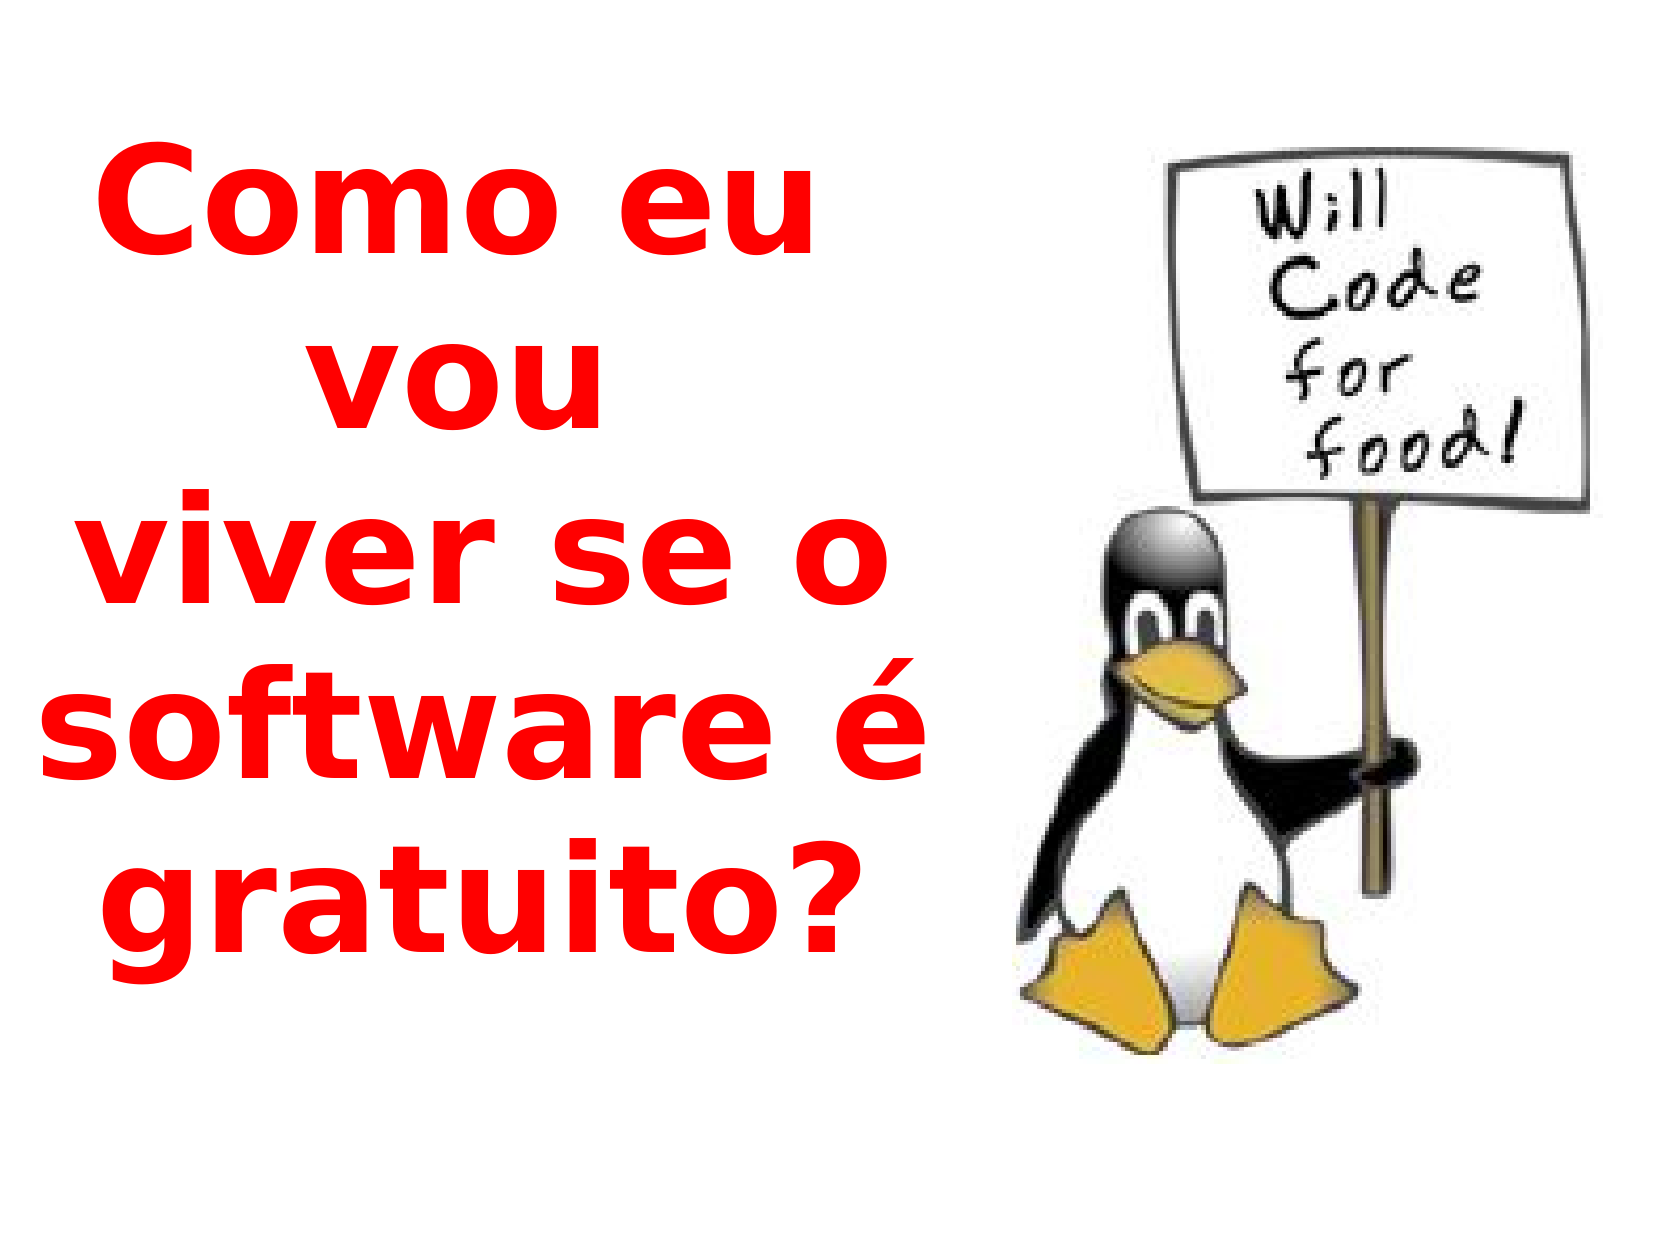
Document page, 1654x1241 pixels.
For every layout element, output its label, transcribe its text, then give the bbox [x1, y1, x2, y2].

picture [1012, 147, 1603, 1064]
text_box Como eu vou viver se o software é gratuito? [34, 114, 1026, 1114]
